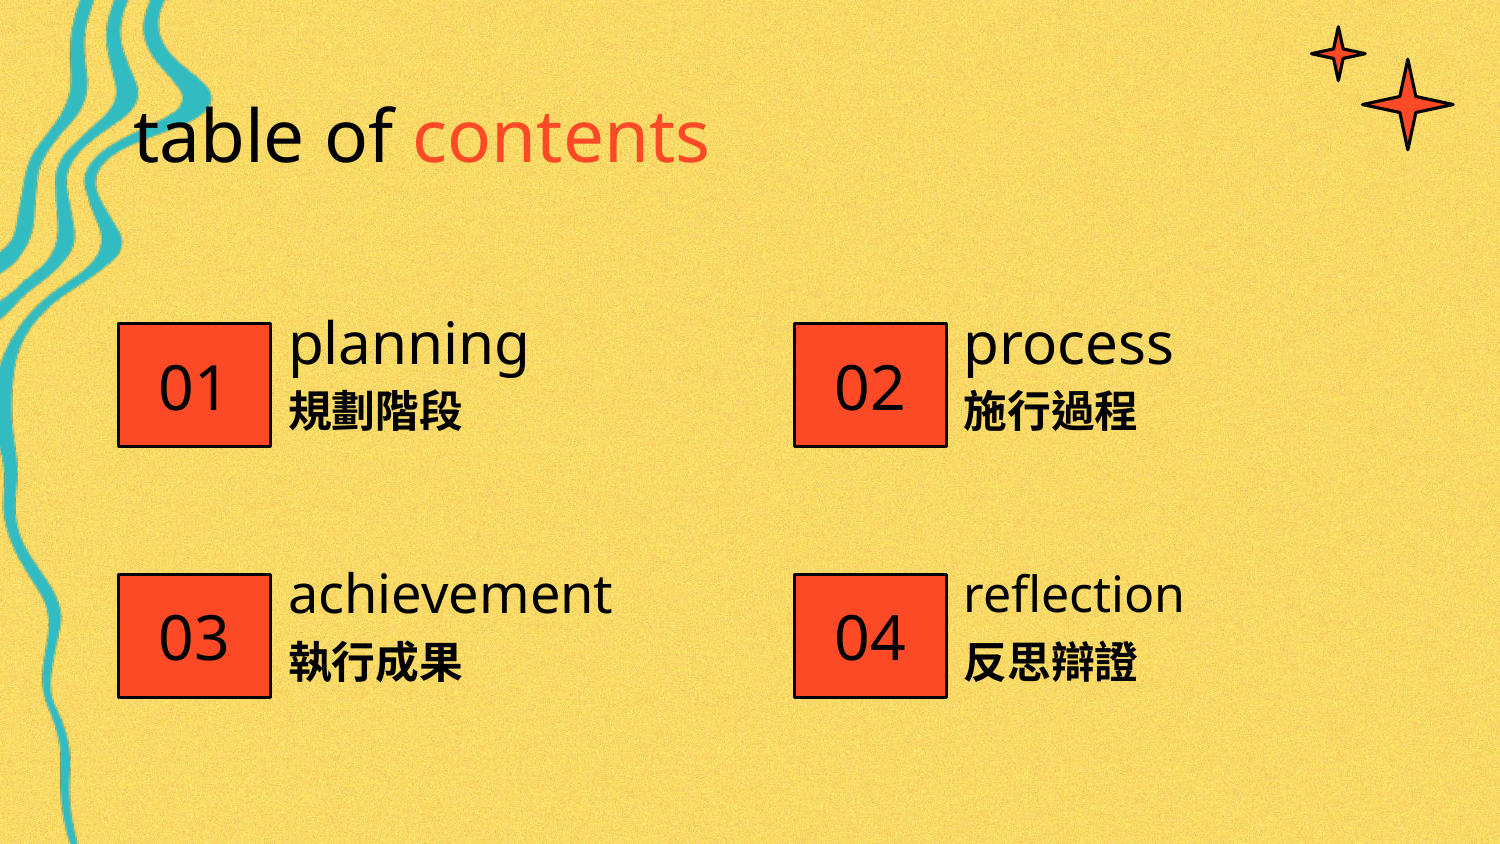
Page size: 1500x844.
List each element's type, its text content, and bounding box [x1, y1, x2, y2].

title 01 [118, 323, 271, 447]
picture [0, 0, 1500, 844]
title 03 [118, 574, 271, 698]
subtitle 執行成果 [273, 620, 687, 700]
title achievement [273, 549, 735, 636]
title reflection [948, 549, 1410, 636]
title table of contents [118, 86, 1382, 180]
title 02 [794, 323, 947, 447]
subtitle 施行過程 [948, 369, 1340, 449]
subtitle 規劃階段 [273, 369, 687, 449]
title process [948, 297, 1410, 385]
subtitle 反思辯證 [948, 636, 1340, 700]
title planning [273, 297, 735, 385]
title 04 [794, 574, 947, 698]
